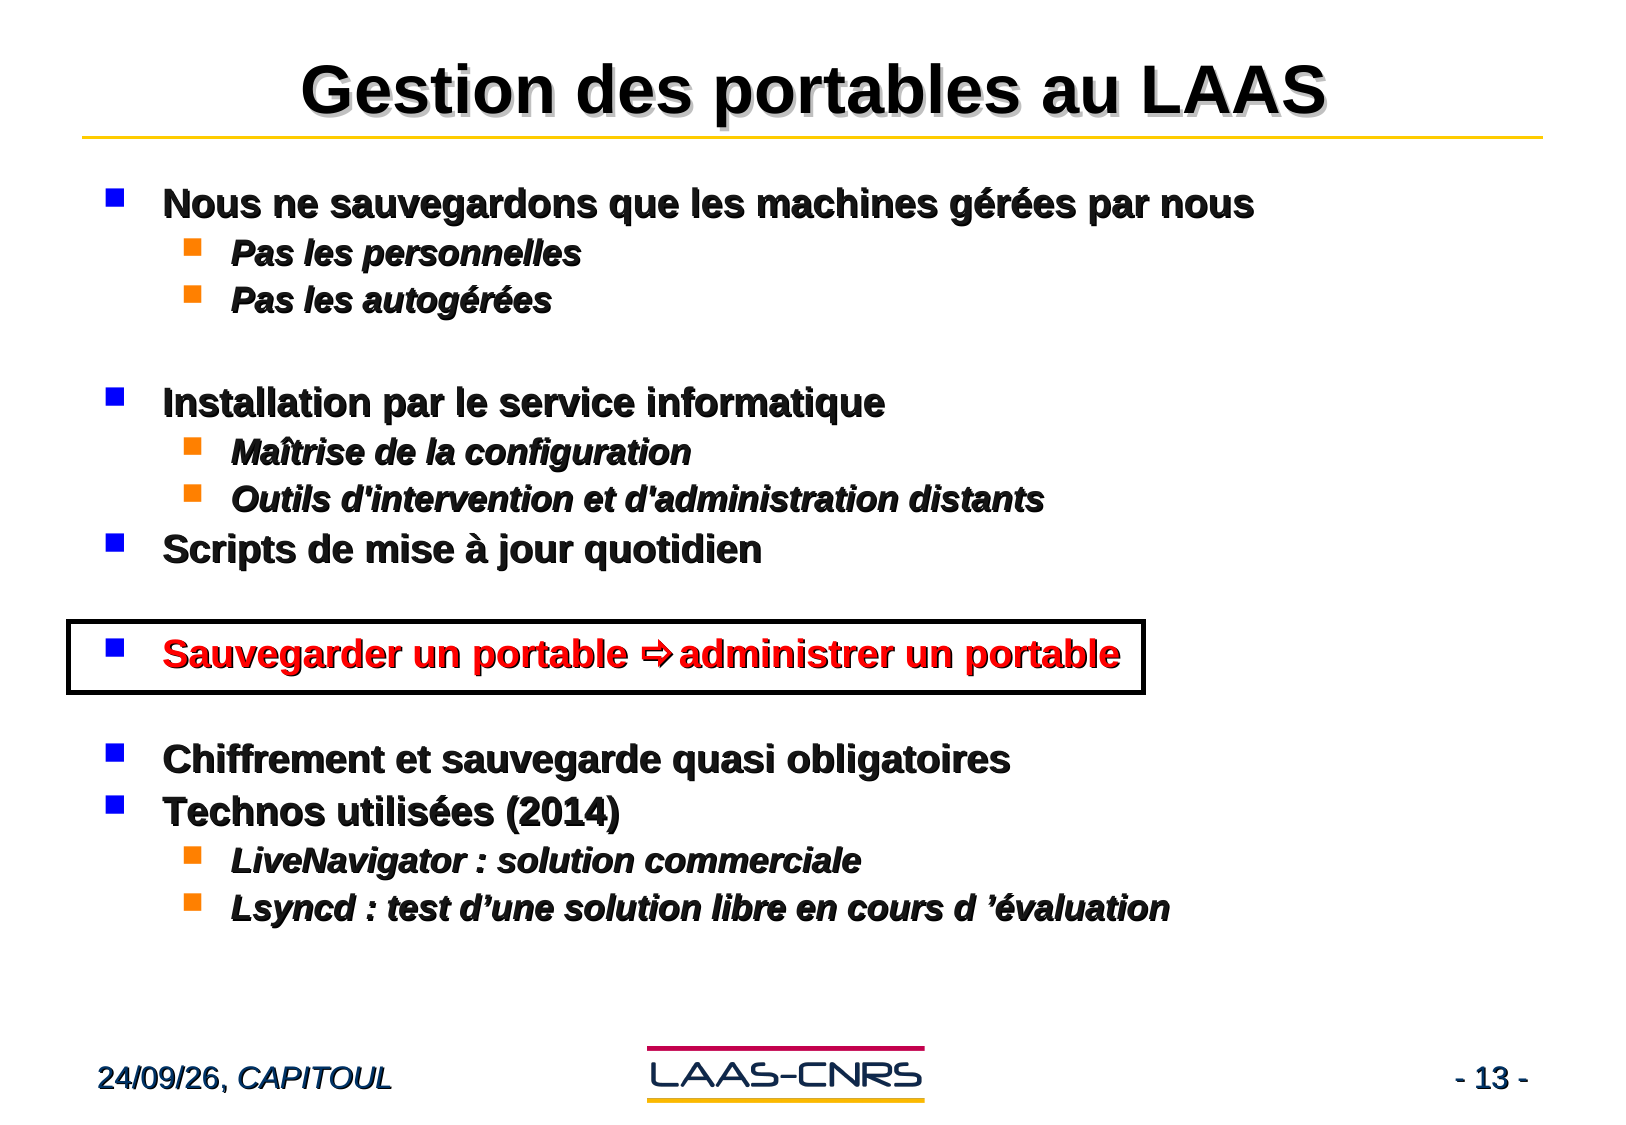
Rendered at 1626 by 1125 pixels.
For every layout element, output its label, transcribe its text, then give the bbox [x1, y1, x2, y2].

text_box - <number> - [1164, 1024, 1544, 1103]
list Nous ne sauvegardons que les machines gérées par nous Pas les personnelles Pas les autogérées Installation par le service informatique Maîtrise de la configuration Outils d'intervention et d'administration distants Scripts de mise à jour quotidien Sauvegarder un portable administrer un portable Chiffrement et sauvegarde quasi obligatoires Technos utilisées (2014) LiveNavigator : solution commerciale Lsyncd : test d’une solution libre en cours d ’évaluation [87, 174, 1550, 955]
text_box 24/04/14, CAPITOUL [81, 1024, 461, 1103]
list Nous ne sauvegardons que les machines gérées par nous Pas les personnelles Pas les autogérées Installation par le service informatique Maîtrise de la configuration Outils d'intervention et d'administration distants Scripts de mise à jour quotidien Sauvegarder un portable administrer un portable Chiffrement et sauvegarde quasi obligatoires Technos utilisées (2014) LiveNavigator : solution commerciale Lsyncd : test d’une solution libre en cours d ’évaluation [87, 624, 1141, 690]
picture [647, 1046, 925, 1109]
title Gestion des portables au LAAS [83, 0, 1546, 173]
